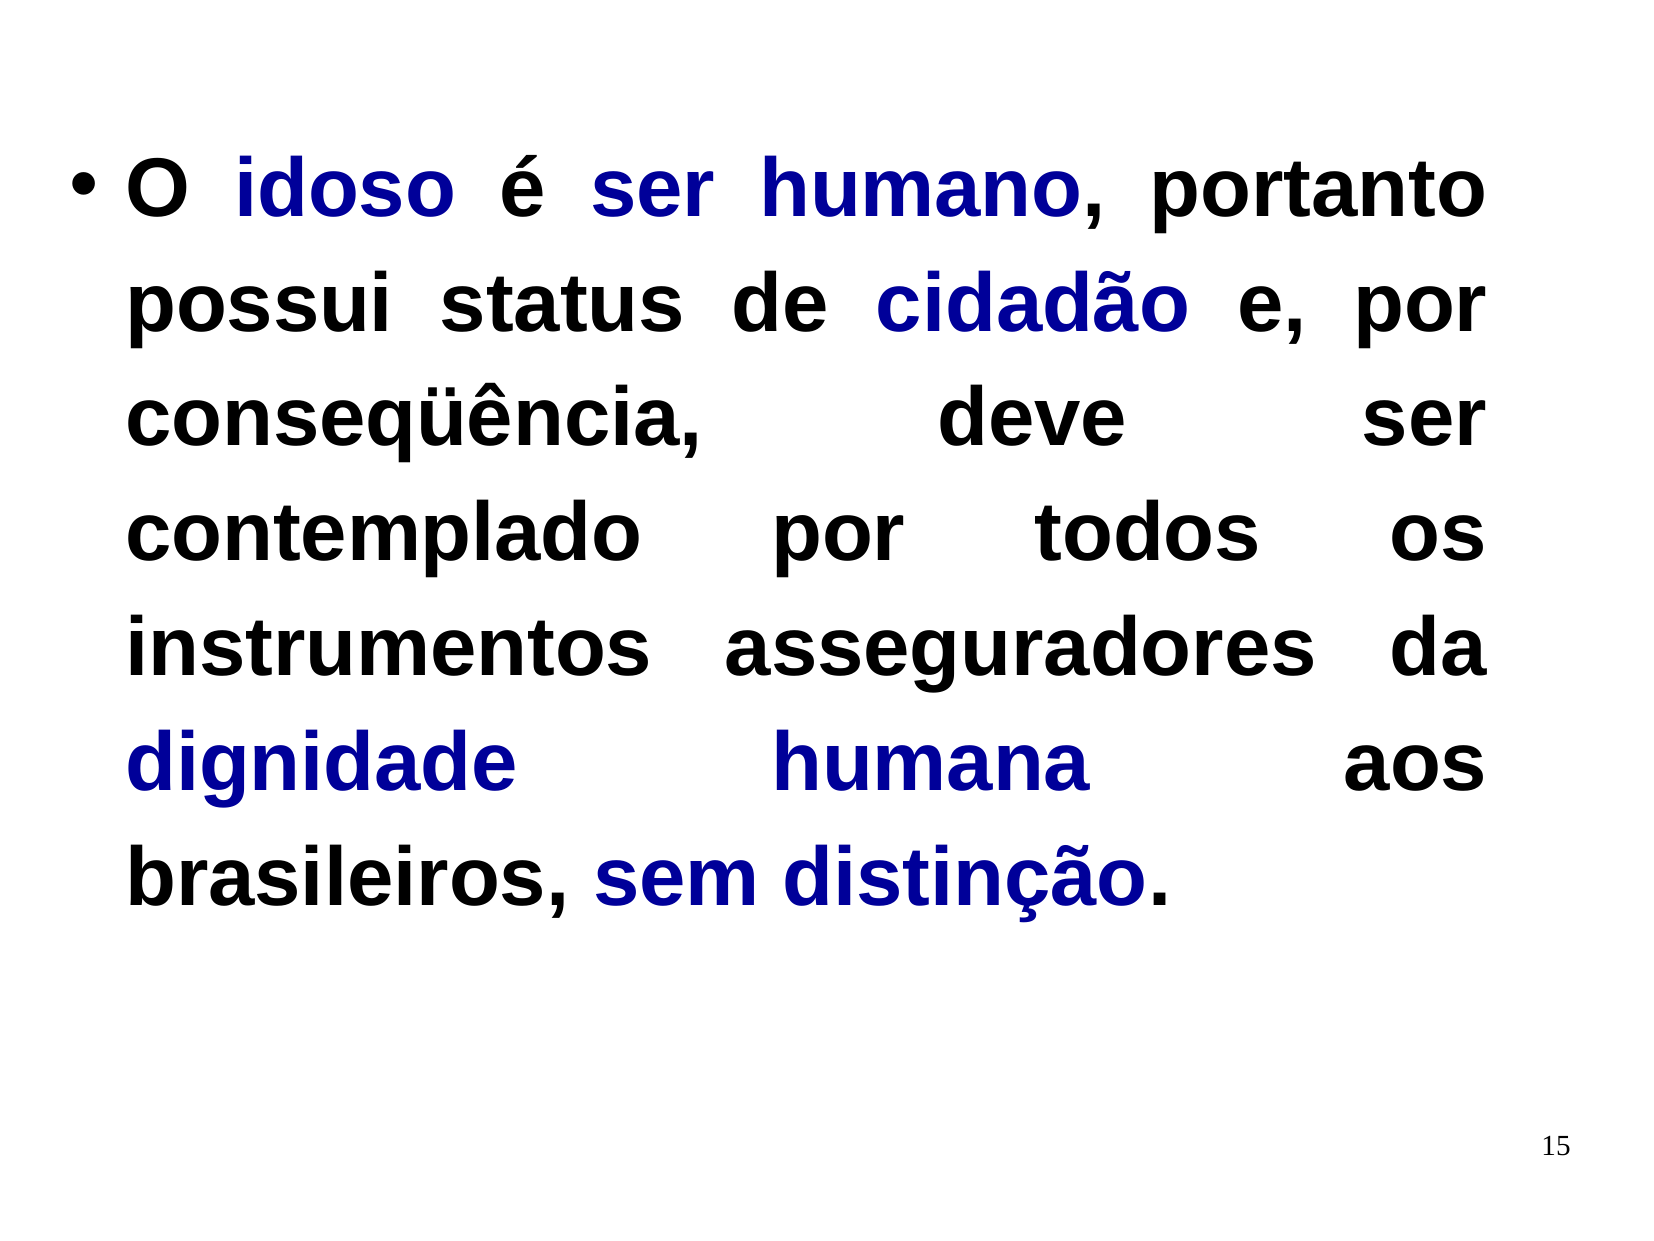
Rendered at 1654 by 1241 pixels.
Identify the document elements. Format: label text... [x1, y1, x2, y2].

text_box O idoso é ser humano, portanto possui status de cidadão e, por conseqüência, deve ser contemplado por todos os instrumentos asseguradores da dignidade humana aos brasileiros, sem distinção. [55, 110, 1502, 1241]
